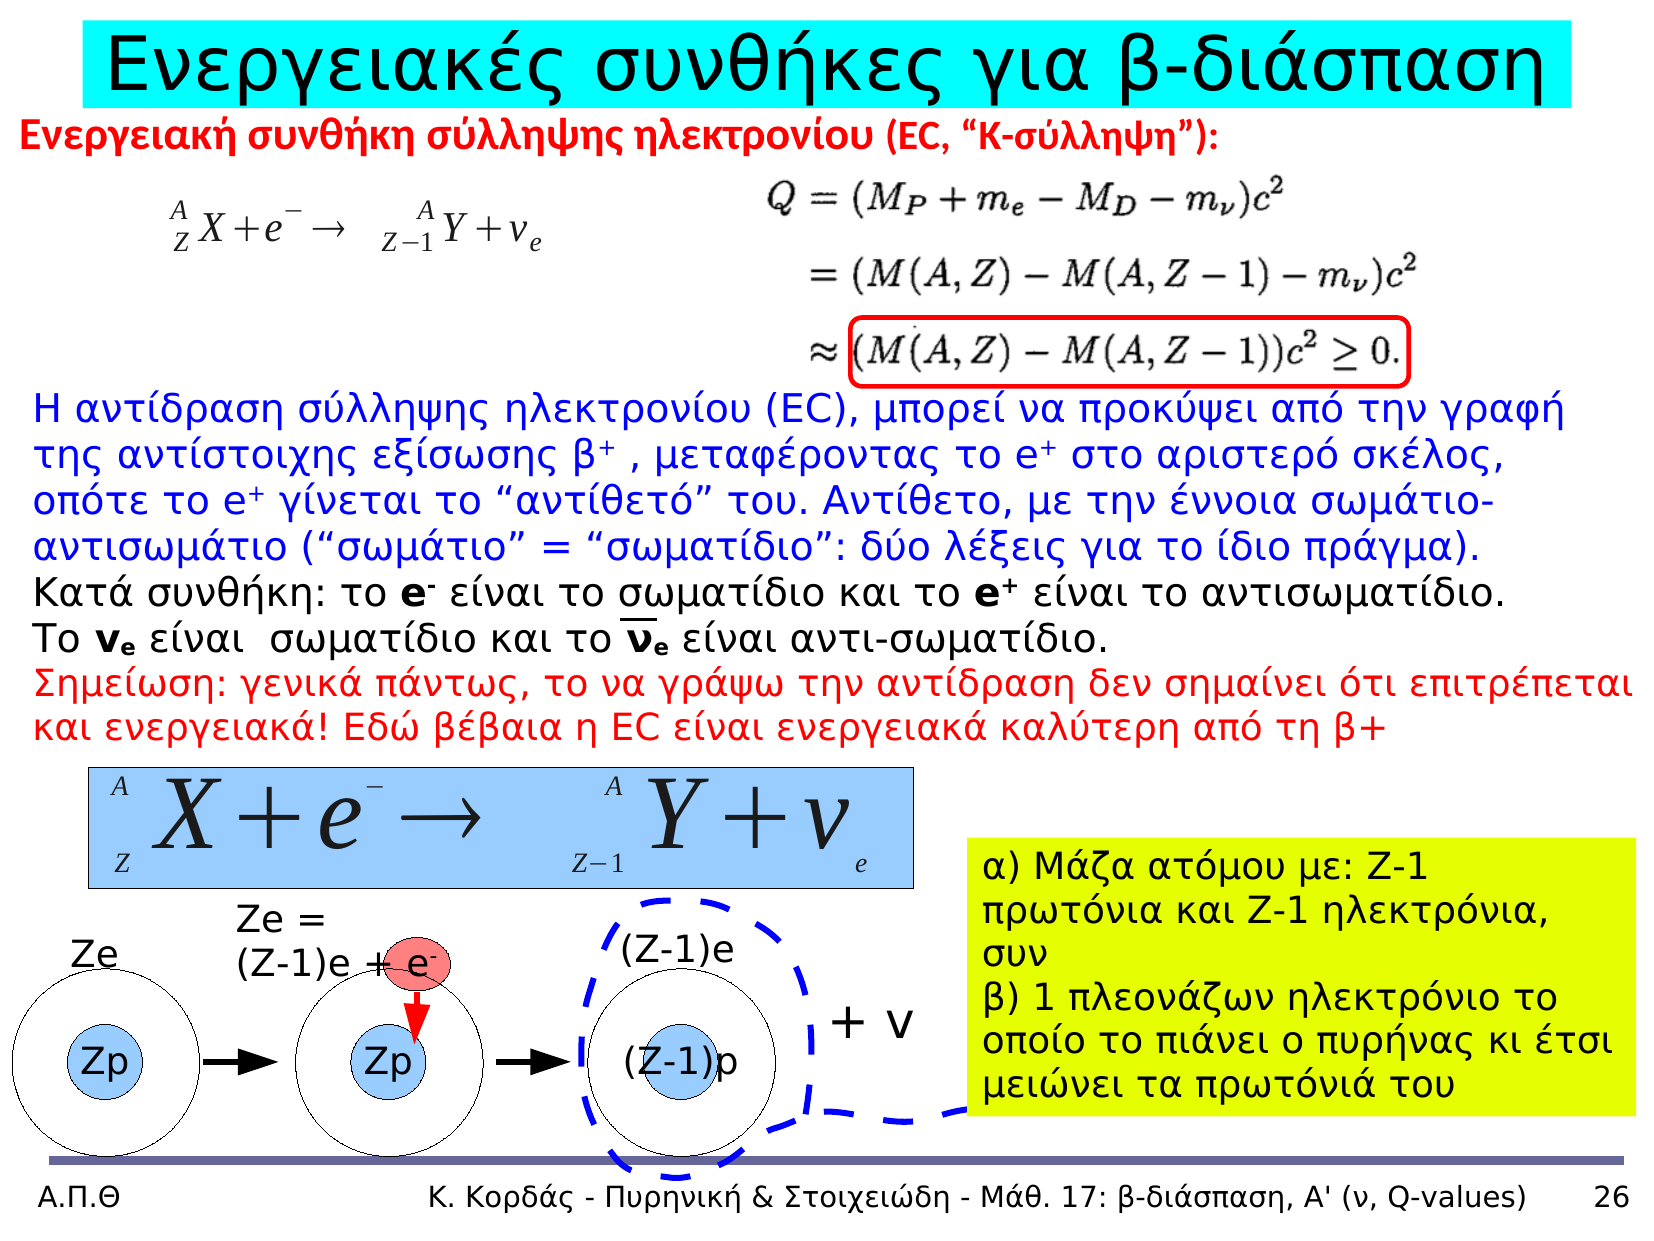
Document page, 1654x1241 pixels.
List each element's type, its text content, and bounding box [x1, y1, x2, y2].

chart [157, 195, 557, 259]
text_box (Z-1)p [644, 1024, 718, 1100]
text_box Ze [55, 925, 206, 985]
picture [755, 172, 1438, 378]
text_box α) Μάζα ατόμου με: Ζ-1 πρωτόνια και Ζ-1 ηλεκτρόνια, συν β) 1 πλεονάζων ηλεκτρόνιο το οποίο το πιάνει ο πυρήνας κι έτσι μειώνει τα πρωτόνιά του [967, 837, 1637, 1117]
text_box Ze = (Ζ-1)e + e- [220, 890, 562, 995]
text_box Ενεργειακή συνθήκη σύλληψης ηλεκτρονίου (EC, “K-σύλληψη”): [4, 96, 1651, 167]
picture [853, 320, 1406, 378]
text_box (Z-1)p [643, 1050, 655, 1065]
text_box Zp [67, 1024, 143, 1100]
text_box Η αντίδραση σύλληψης ηλεκτρονίου (EC), μπορεί να προκύψει από την γραφή της αντίστοιχης εξίσωσης β+ , μεταφέροντας το e+ στο αριστερό σκέλος, οπότε το e+ γίνεται το “αντίθετό” του. Αντίθετο, με την έννοια σωμάτιο-αντισωμάτιο (“σωμάτιο” = “σωματίδιο”: δύο λέξεις για το ίδιο πράγμα). Κατά συνθήκη: το e- είναι το σωματίδιο και το e+ είναι το αντισωματίδιο. Το ve είναι σωματίδιο και το νe είναι αντι-σωματίδιο. Σημείωση: γενικά πάντως, το να γράψω την αντίδραση δεν σημαίνει ότι επιτρέπεται και ενεργειακά! Εδώ βέβαια η EC είναι ενεργειακά καλύτερη από τη β+ [17, 378, 1654, 775]
text_box [88, 775, 914, 889]
text_box Zp [350, 1024, 426, 1100]
title Ενεργειακές συνθήκες για β-διάσπαση [82, 20, 1571, 96]
text_box + v [781, 984, 965, 1068]
chart [98, 739, 884, 888]
text_box (Z-1)e [604, 919, 755, 979]
